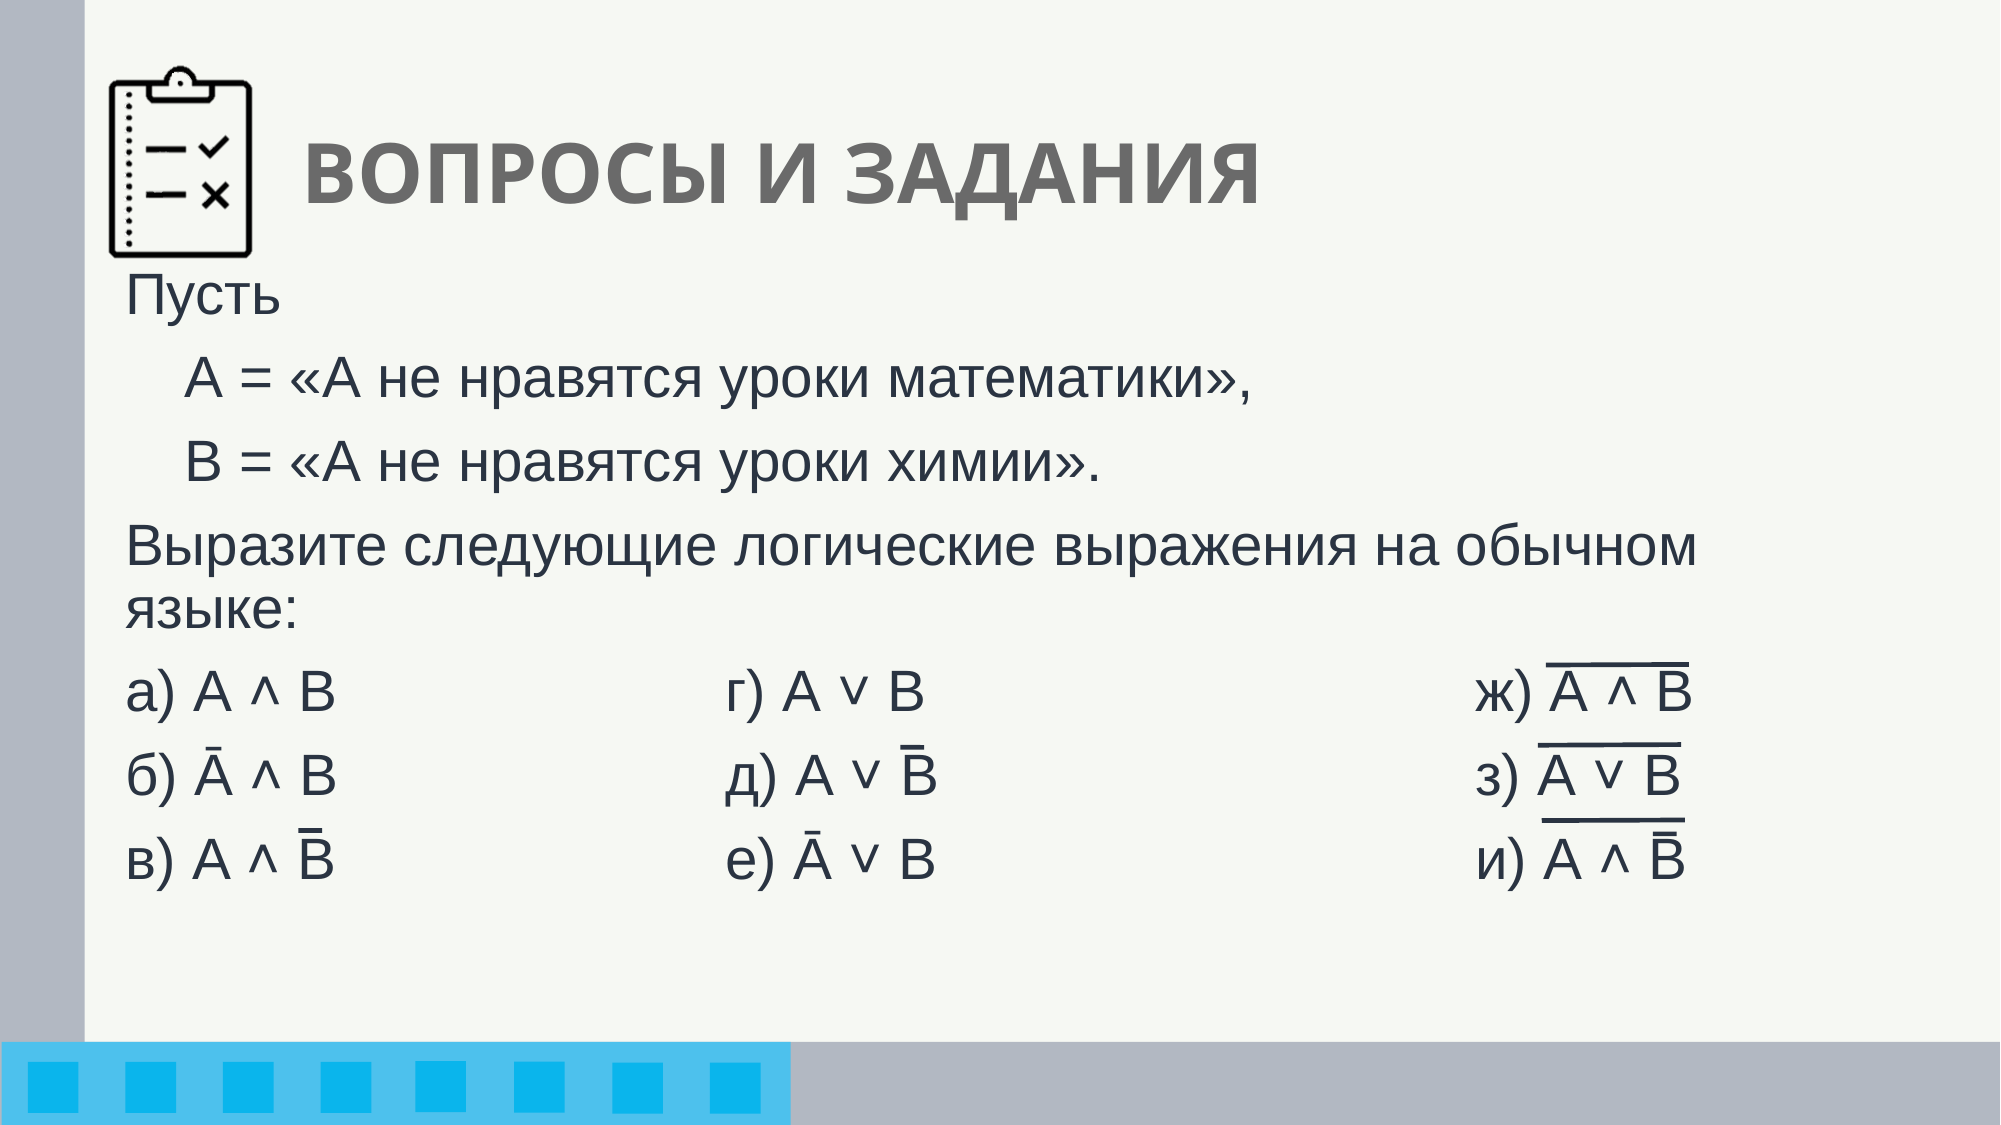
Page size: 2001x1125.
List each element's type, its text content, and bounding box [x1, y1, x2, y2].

picture [85, 54, 286, 286]
title ВОПРОСЫ И ЗАДАНИЯ [285, 67, 1892, 256]
list Пусть А = «А не нравятся уроки математики», В = «А не нравятся уроки химии». Выразите следующие логические выражения на обычном языке: а) A ˄ B г) А ˅ B ж) А ˄ B б) Ā ˄ B д) A ˅ B з) А ˅ B в) A ˄ B е) Ā ˅ B и) А ˄ B [110, 256, 1892, 1003]
